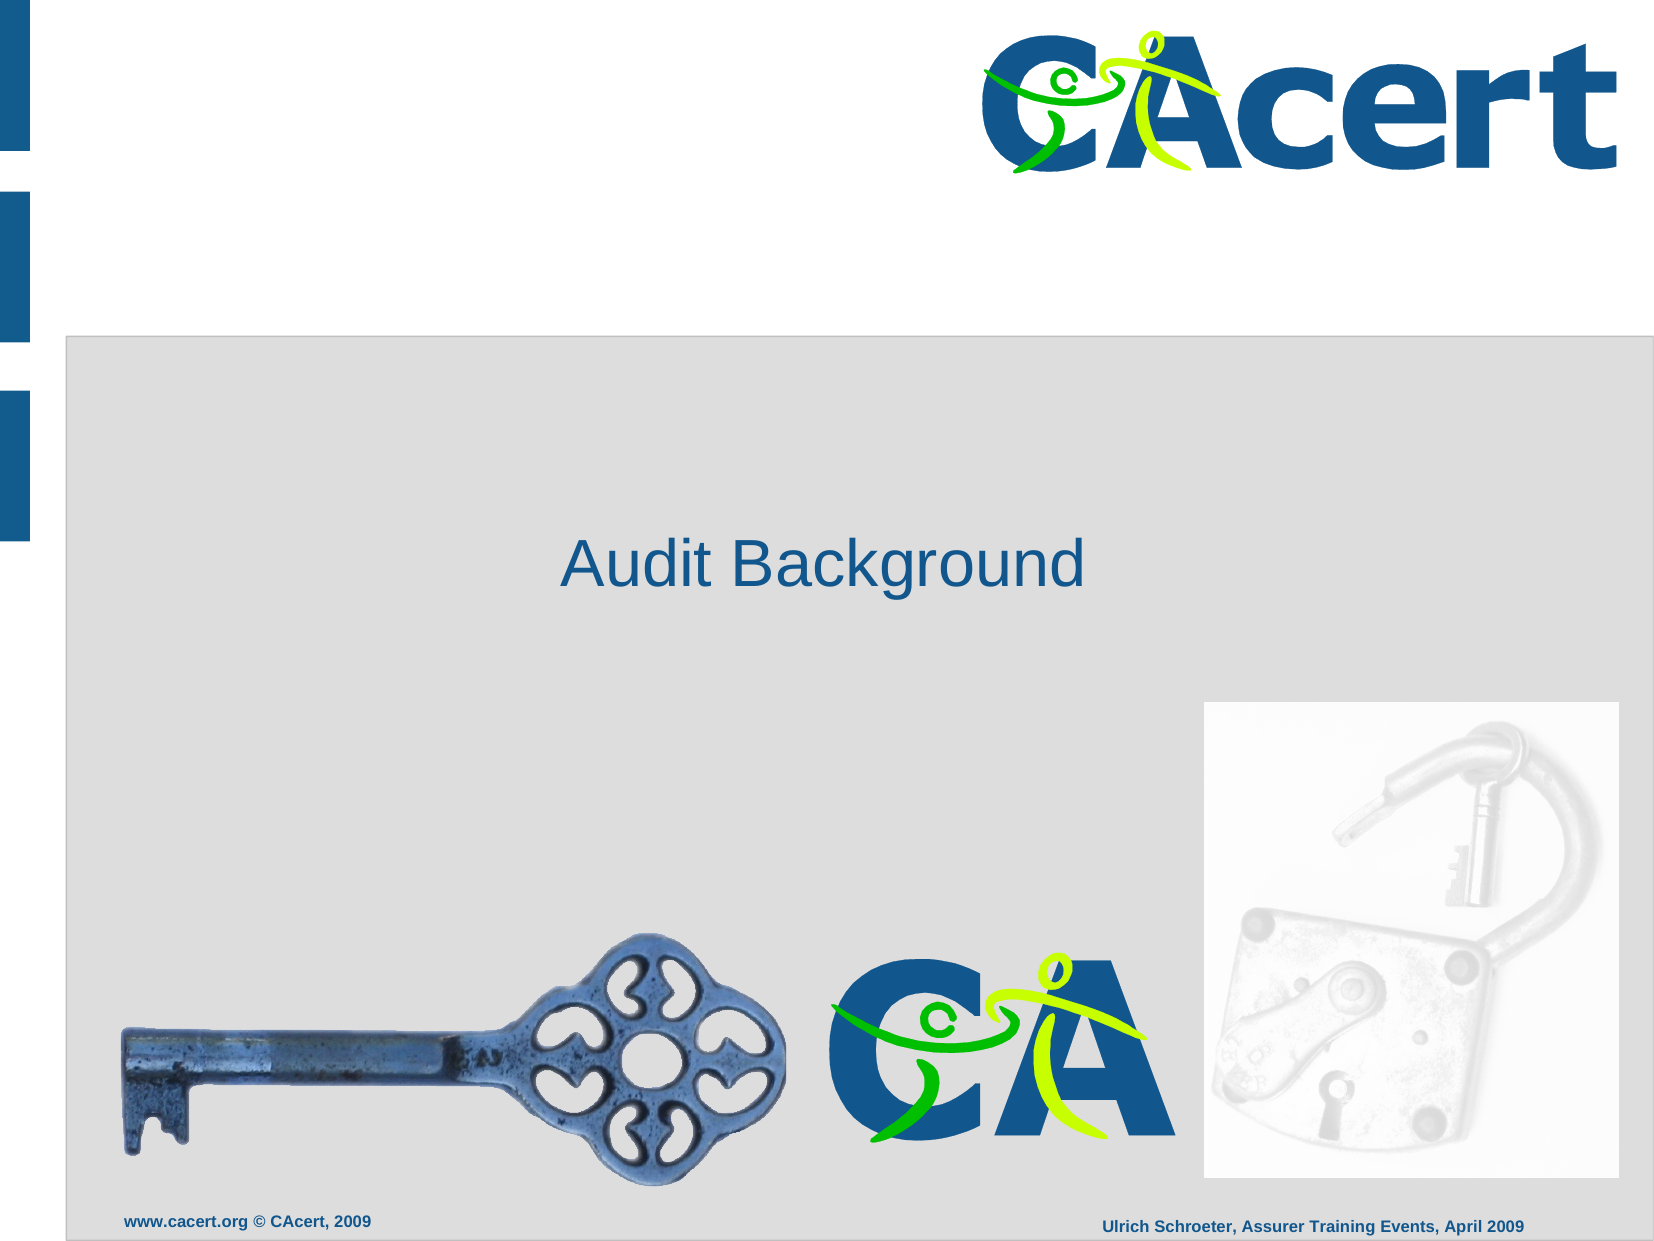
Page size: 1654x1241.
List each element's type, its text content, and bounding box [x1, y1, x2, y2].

title Audit Background [118, 442, 1530, 601]
picture [1204, 702, 1619, 1178]
picture [826, 950, 1177, 1145]
picture [106, 915, 800, 1203]
